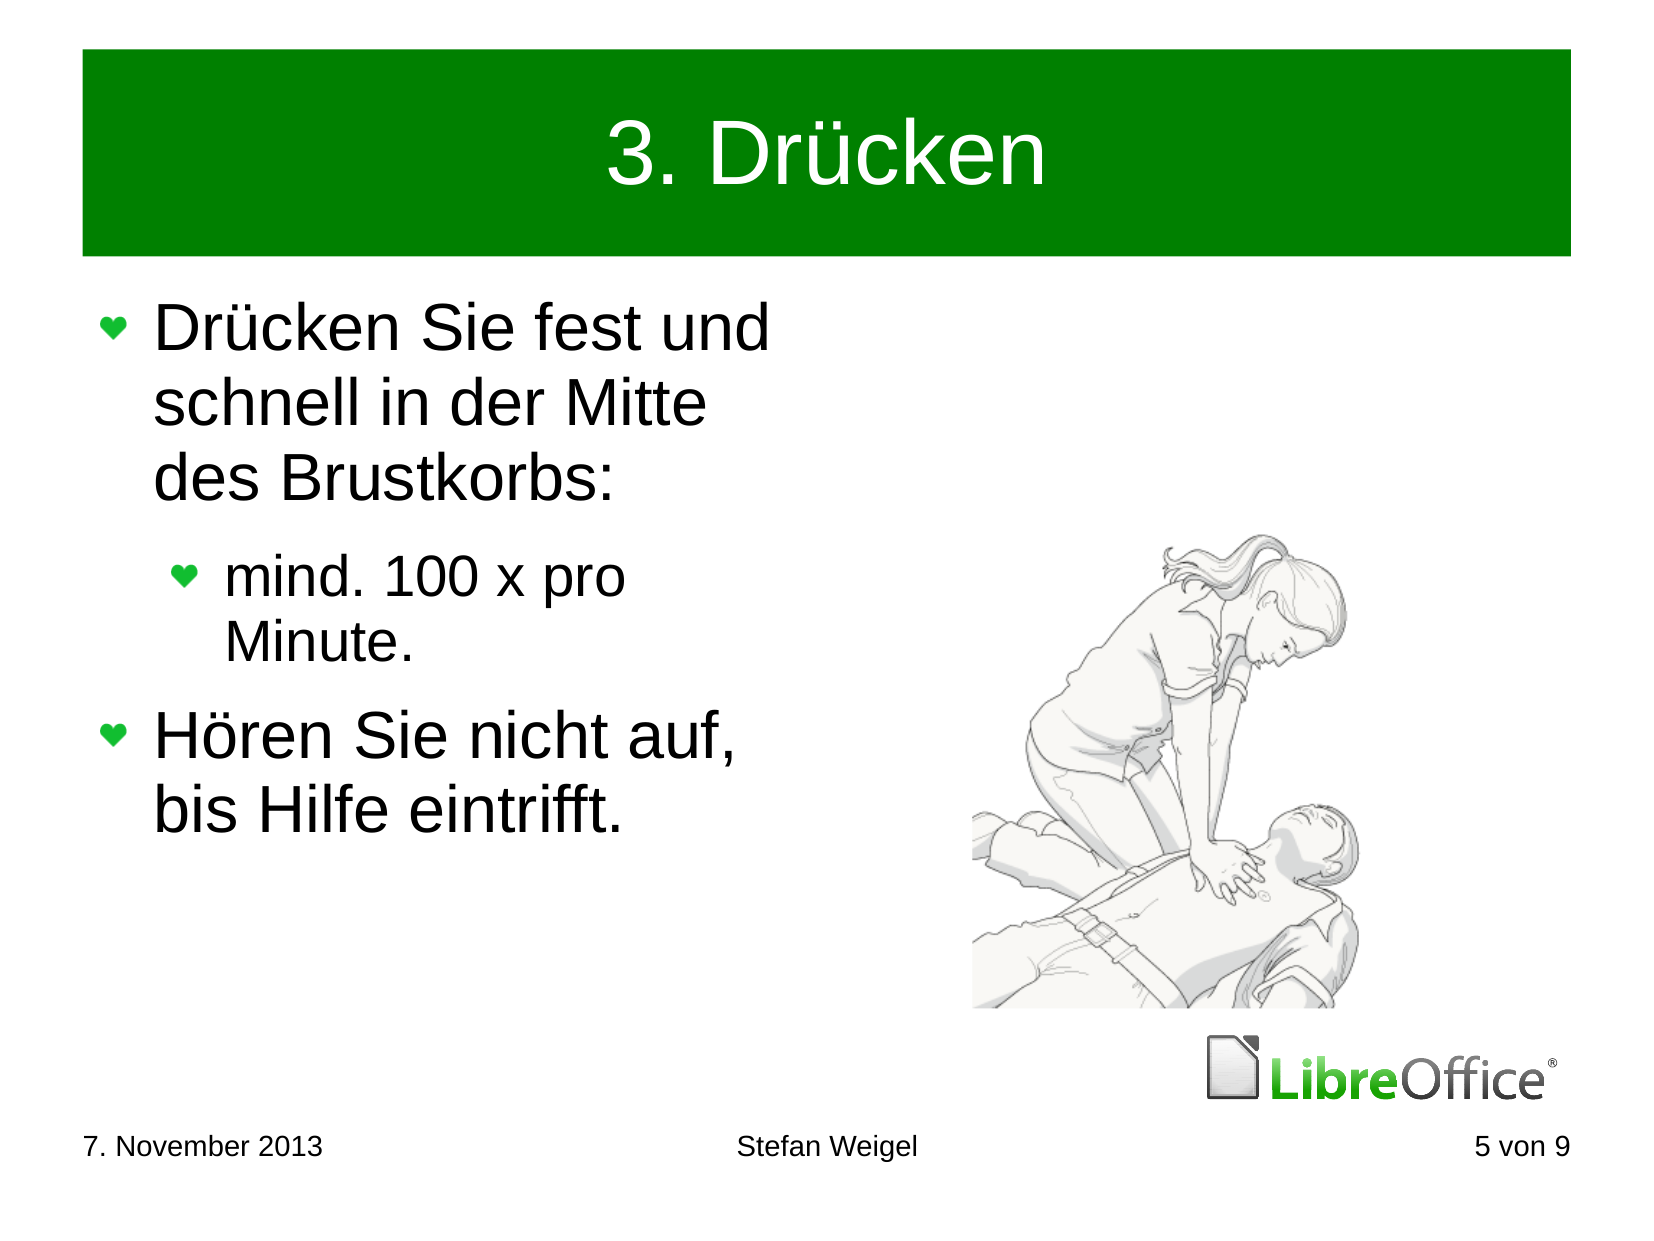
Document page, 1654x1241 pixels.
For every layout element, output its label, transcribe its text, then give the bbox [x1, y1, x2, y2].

picture [971, 290, 1395, 1010]
title 3. Drücken [82, 49, 1571, 257]
list Drücken Sie fest und schnell in der Mitte des Brustkorbs: mind. 100 x pro Minute. Hören Sie nicht auf, bis Hilfe eintrifft. [82, 290, 793, 1010]
